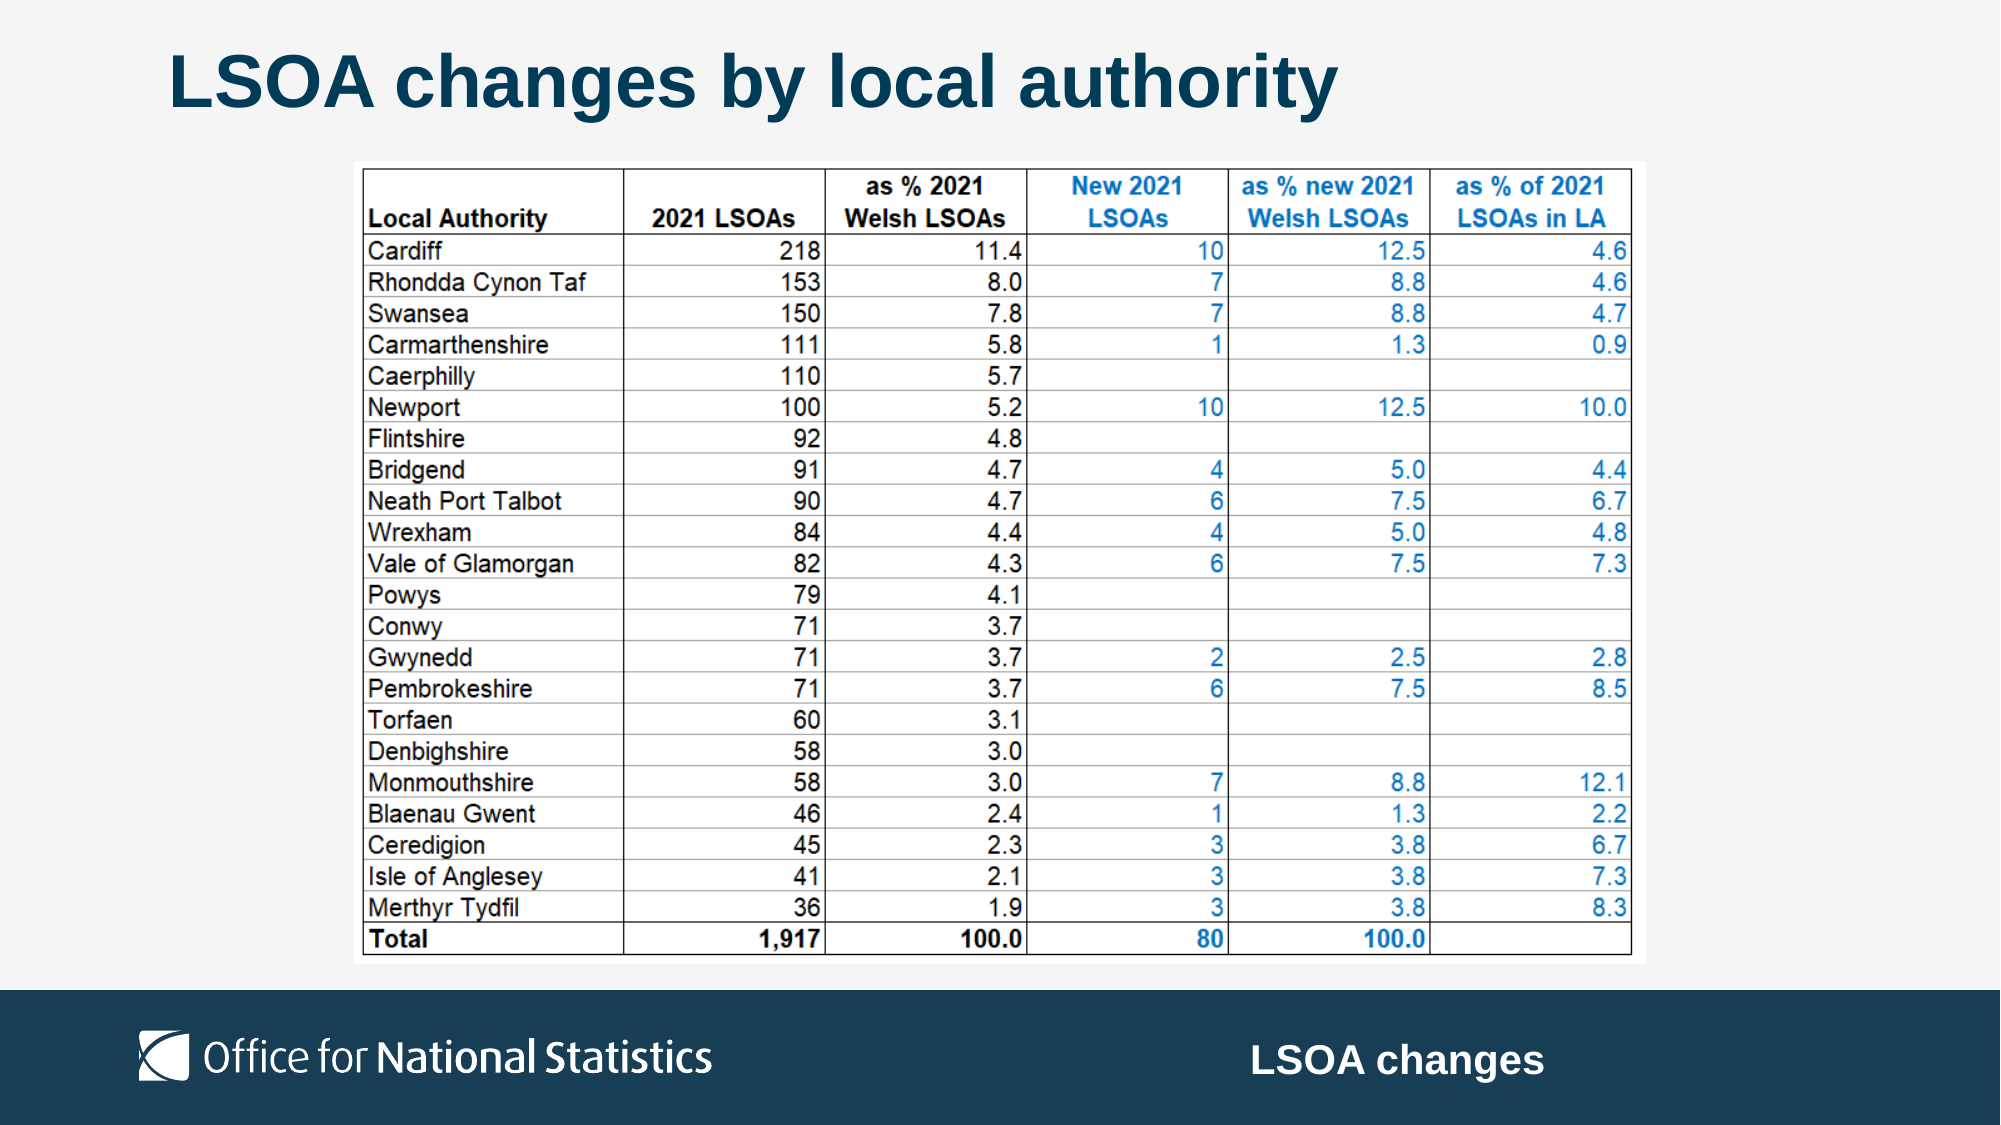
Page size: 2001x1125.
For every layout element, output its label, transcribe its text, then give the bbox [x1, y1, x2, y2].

title LSOA changes by local authority [168, 39, 1867, 213]
picture [354, 161, 1646, 964]
text_box LSOA changes [1235, 1025, 1866, 1086]
